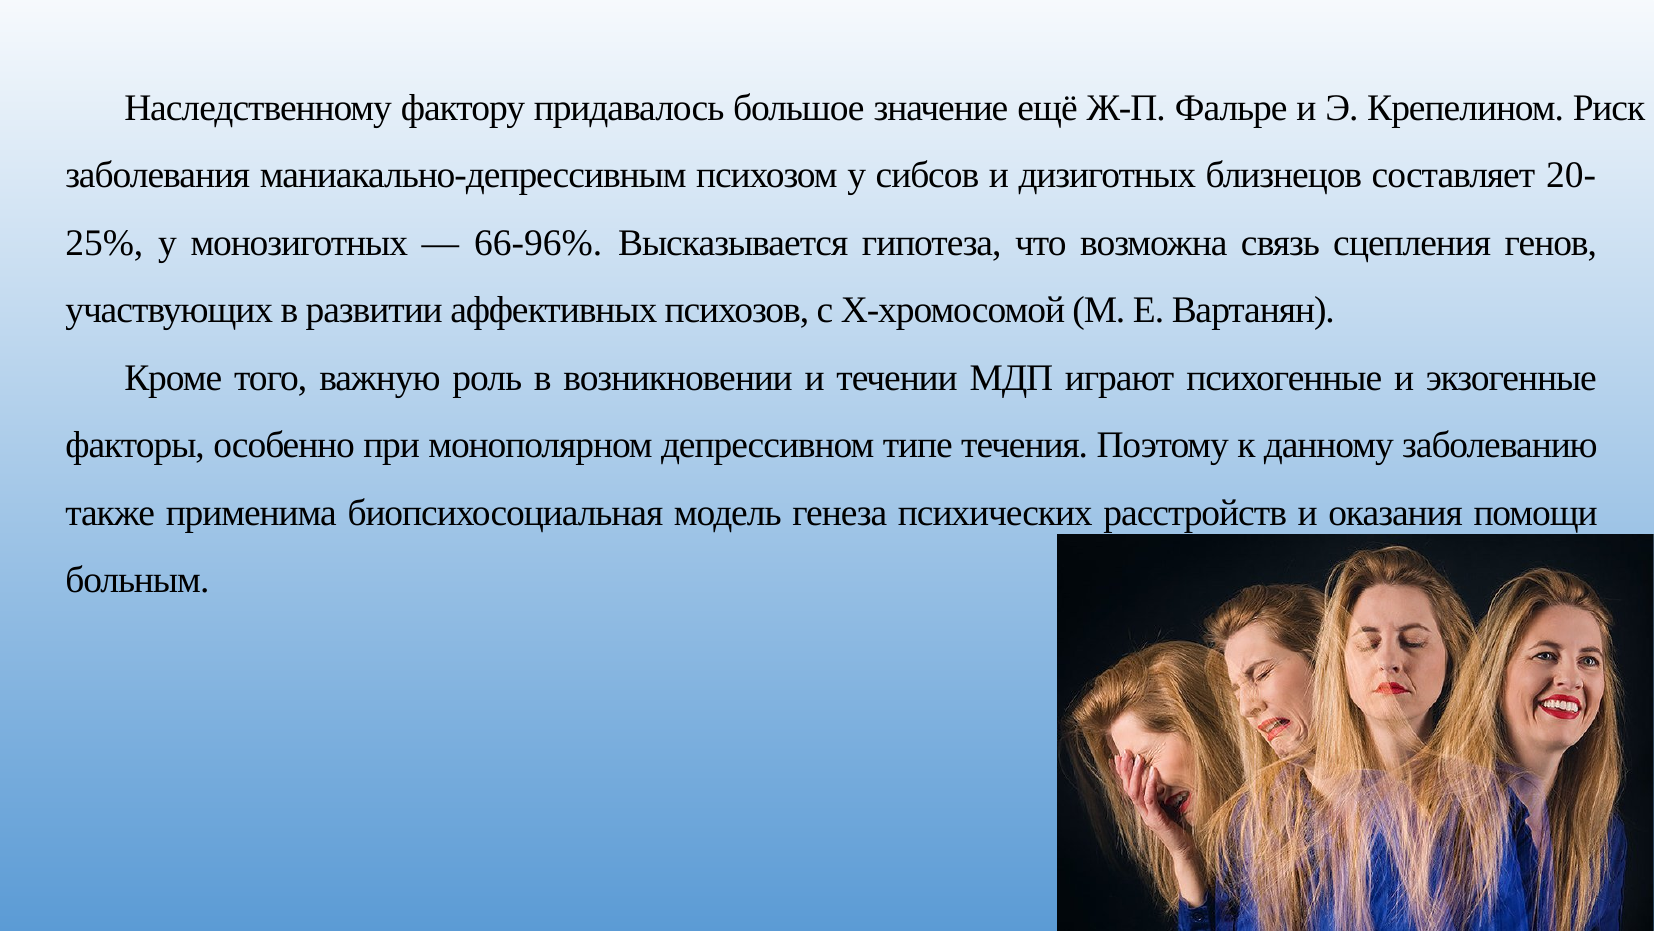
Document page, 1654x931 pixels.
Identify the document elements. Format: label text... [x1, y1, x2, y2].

text_box Наследственному фактору придавалось большое значение ещё Ж-П. Фальре и Э. Крепелином. Риск заболевания маниакально-депрессивным психозом у сибсов и дизиготных близнецов составляет 20-25%, у монозиготных — 66-96%. Высказывается гипотеза, что возможна связь сцепления генов, участвующих в развитии аффективных психозов, с Х-хромосомой (М. Е. Вартанян). Кроме того, важную роль в возникновении и течении МДП играют психогенные и экзогенные факторы, особенно при монополярном депрессивном типе течения. Поэтому к данному заболеванию также применима биопсихосоциальная модель генеза психических расстройств и оказания помощи больным. [50, 53, 1654, 608]
picture [1057, 534, 1654, 931]
